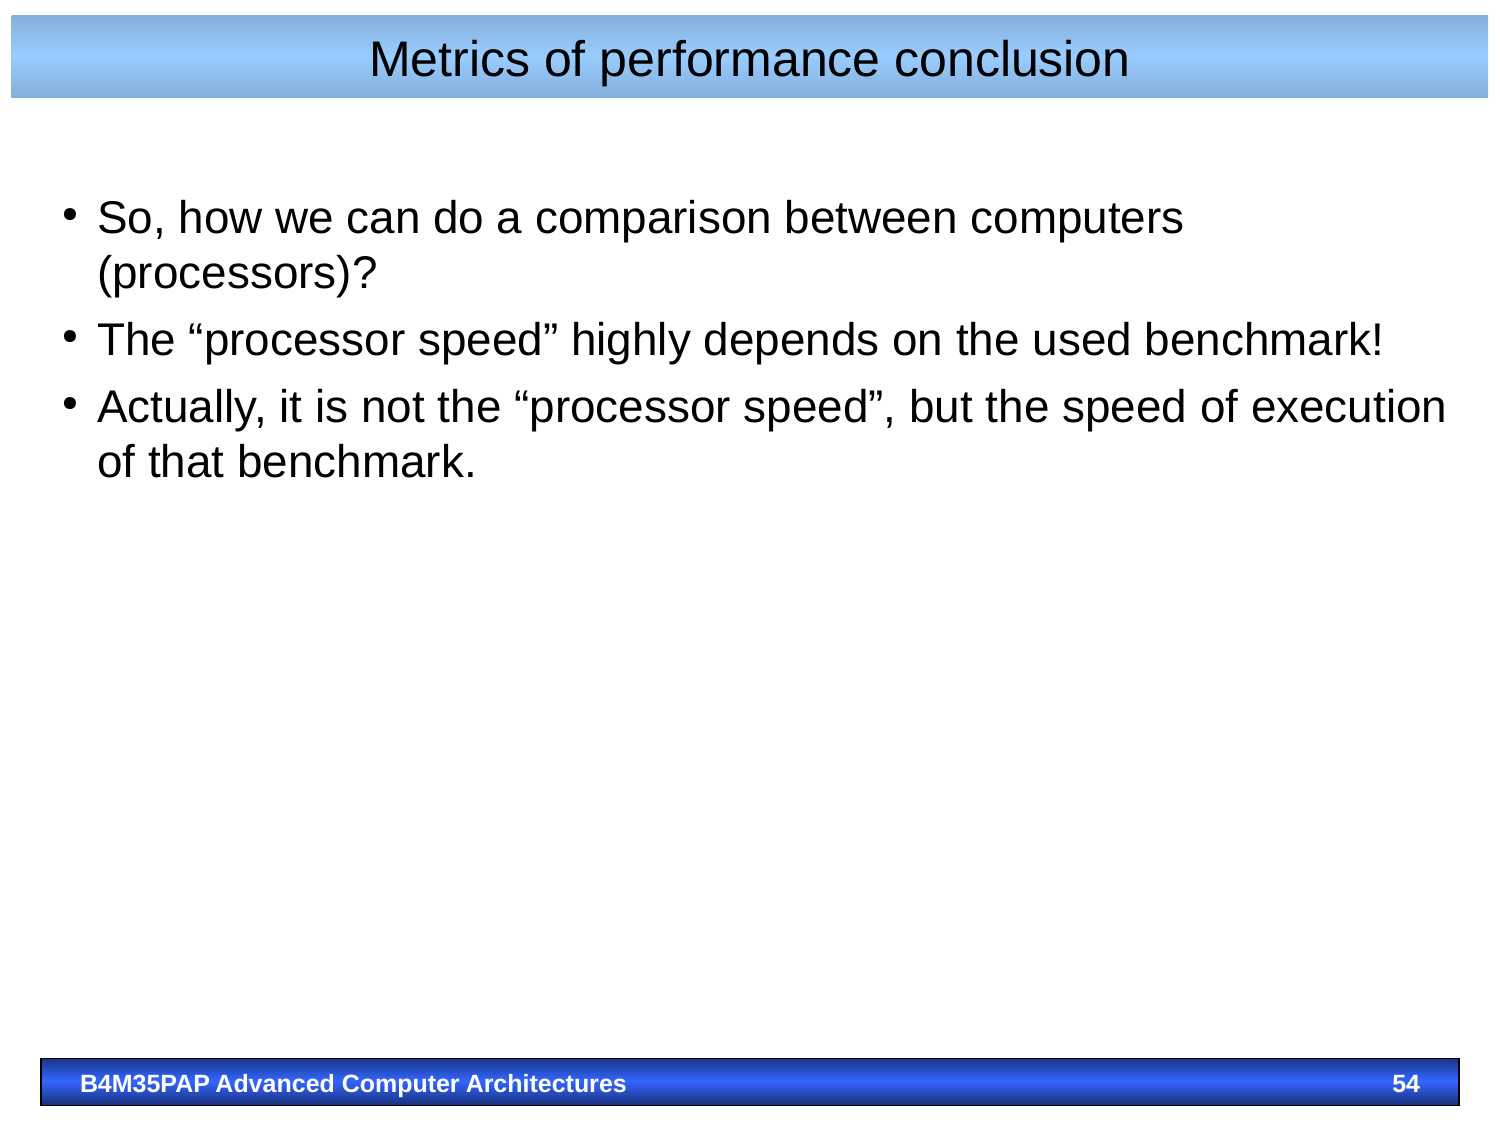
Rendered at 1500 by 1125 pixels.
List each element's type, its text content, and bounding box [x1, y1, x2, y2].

title Metrics of performance conclusion [11, 15, 1489, 98]
list So, how we can do a comparison between computers (processors)? The “processor speed” highly depends on the used benchmark! Actually, it is not the “processor speed”, but the speed of execution of that benchmark. [46, 119, 1481, 947]
